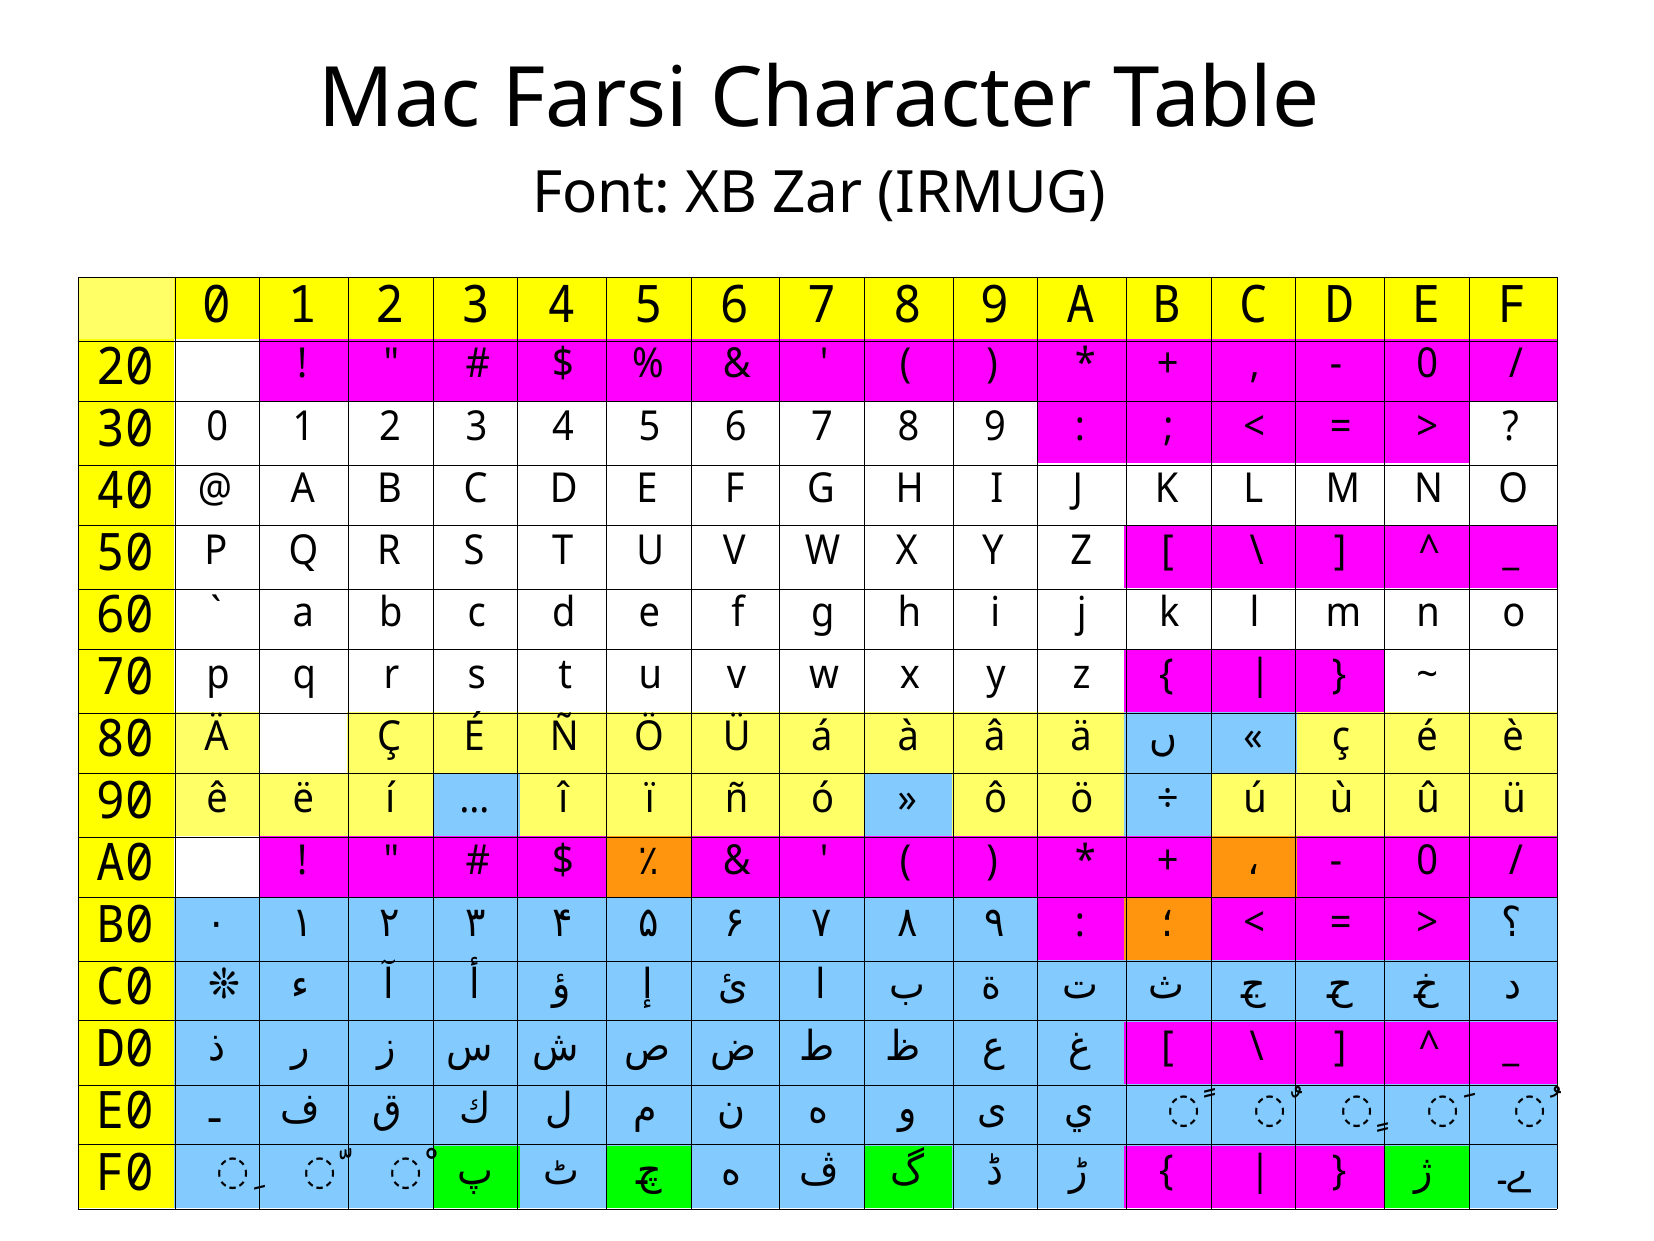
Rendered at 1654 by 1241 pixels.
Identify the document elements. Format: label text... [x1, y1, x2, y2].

text_box Mac Farsi Character Table Font: XB Zar (IRMUG) [218, 29, 1421, 278]
chart [77, 277, 1563, 1215]
